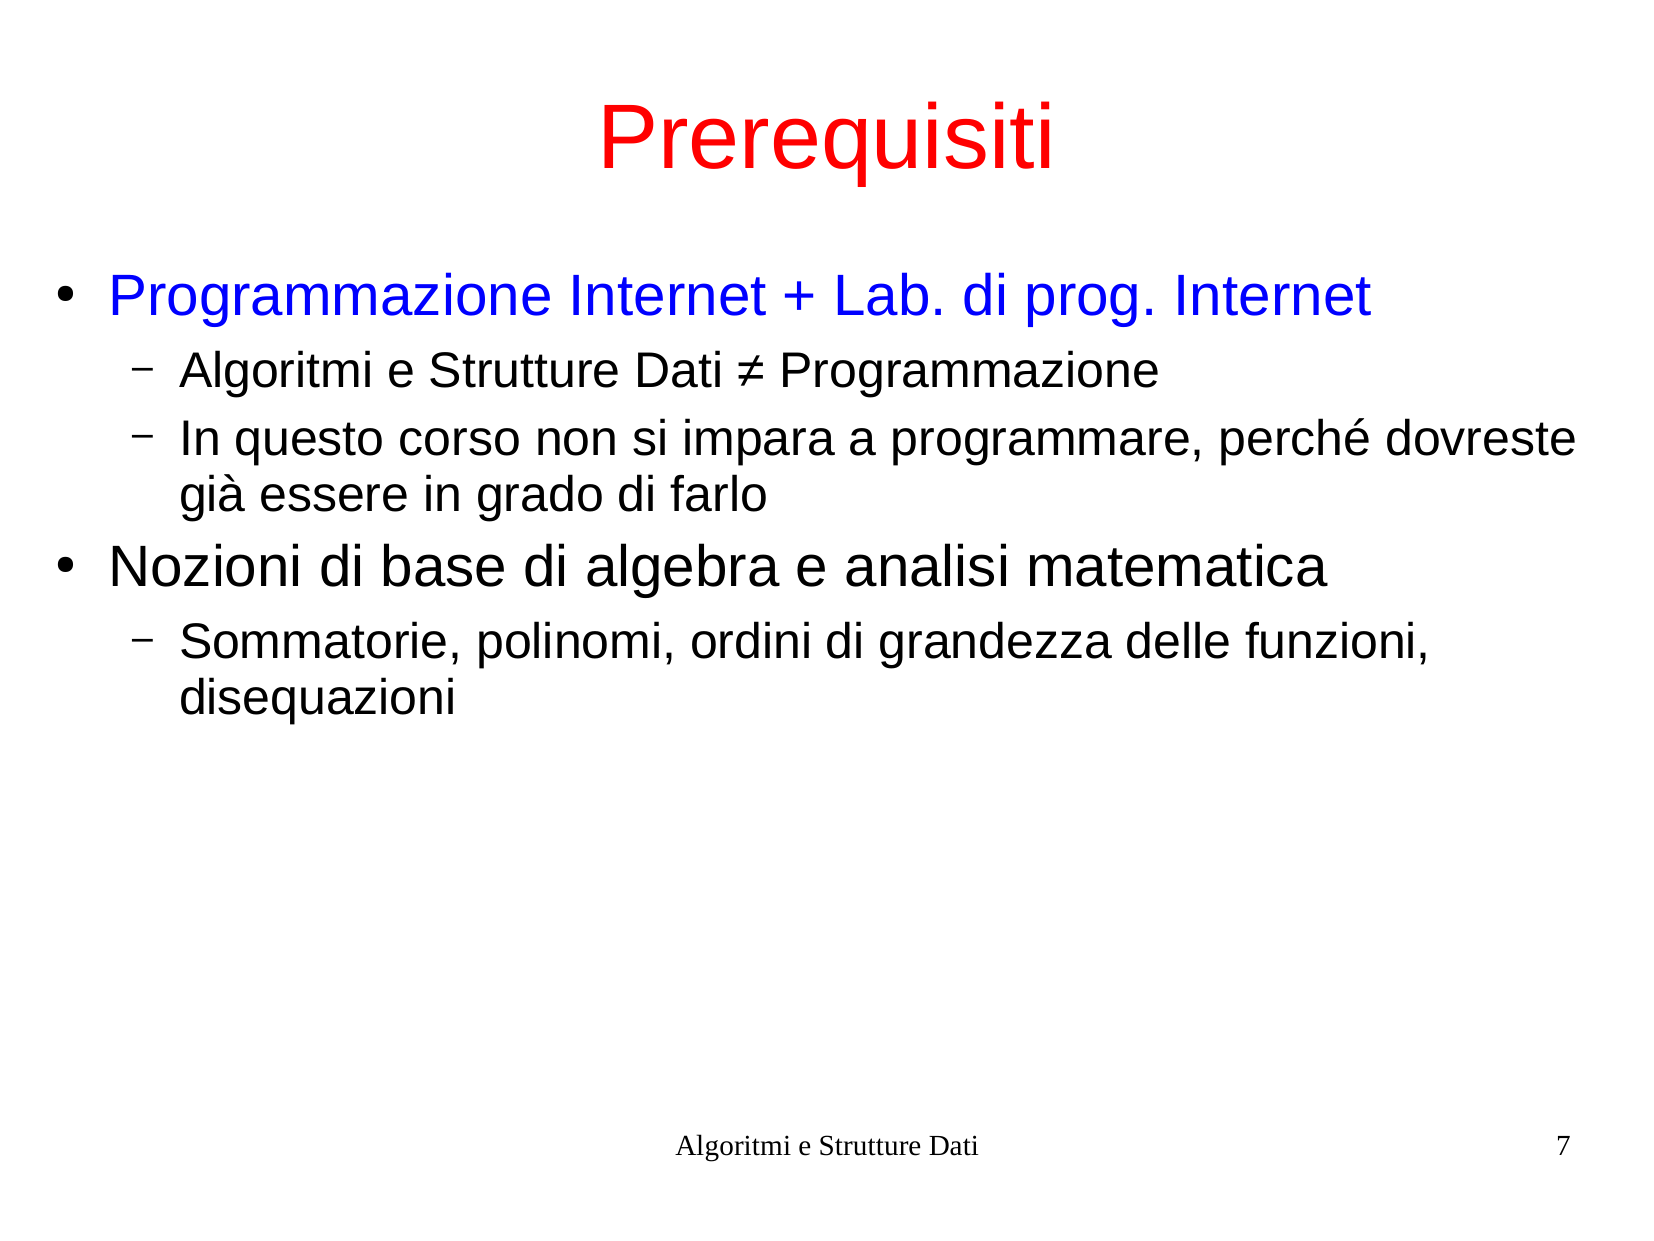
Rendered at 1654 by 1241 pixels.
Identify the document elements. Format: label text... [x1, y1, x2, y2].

list Programmazione Internet + Lab. di prog. Internet Algoritmi e Strutture Dati ≠ Programmazione In questo corso non si impara a programmare, perché dovreste già essere in grado di farlo Nozioni di base di algebra e analisi matematica Sommatorie, polinomi, ordini di grandezza delle funzioni, disequazioni [37, 262, 1613, 1109]
title Prerequisiti [82, 49, 1571, 226]
